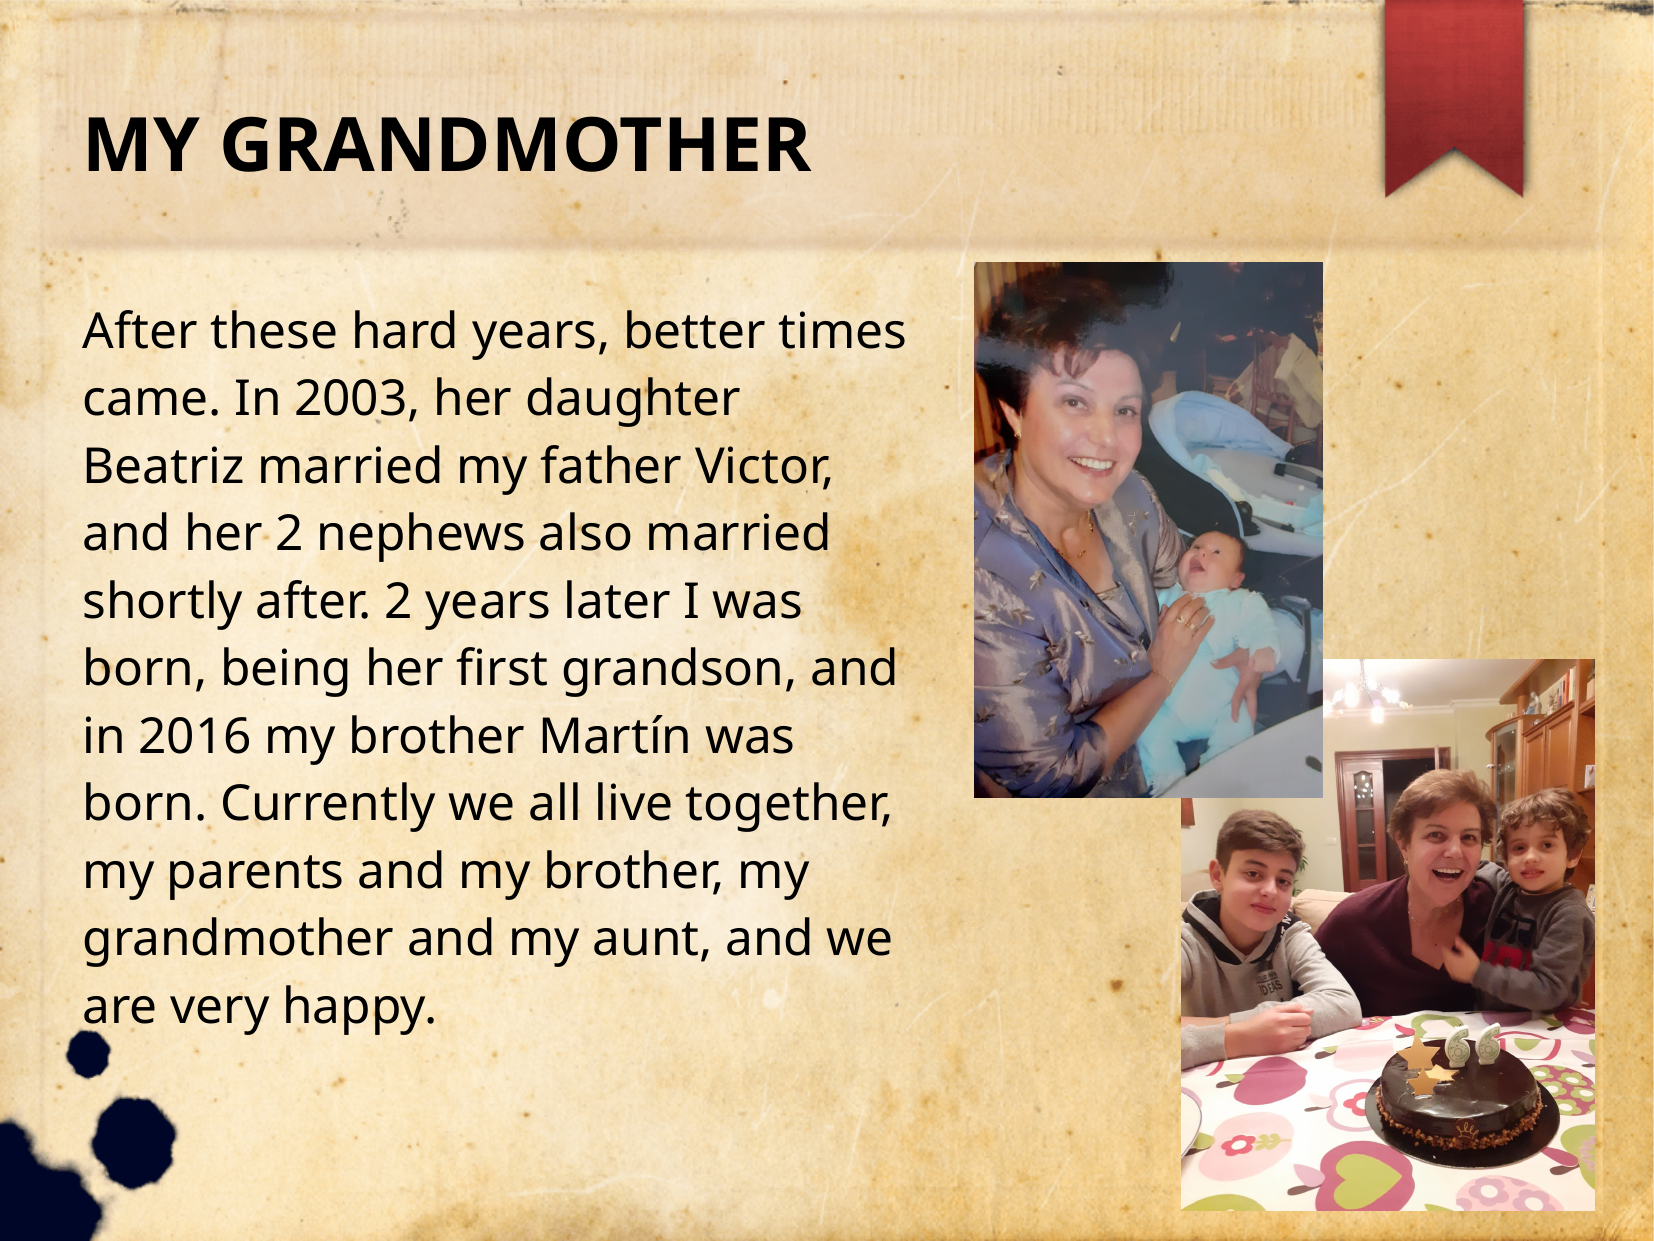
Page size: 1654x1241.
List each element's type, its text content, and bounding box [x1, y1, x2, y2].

picture [0, 0, 1654, 1241]
title MY GRANDMOTHER [82, 49, 1347, 237]
list After these hard years, better times came. In 2003, her daughter Beatriz married my father Victor, and her 2 nephews also married shortly after. 2 years later I was born, being her first grandson, and in 2016 my brother Martín was born. Currently we all live together, my parents and my brother, my grandmother and my aunt, and we are very happy. [82, 295, 916, 1045]
